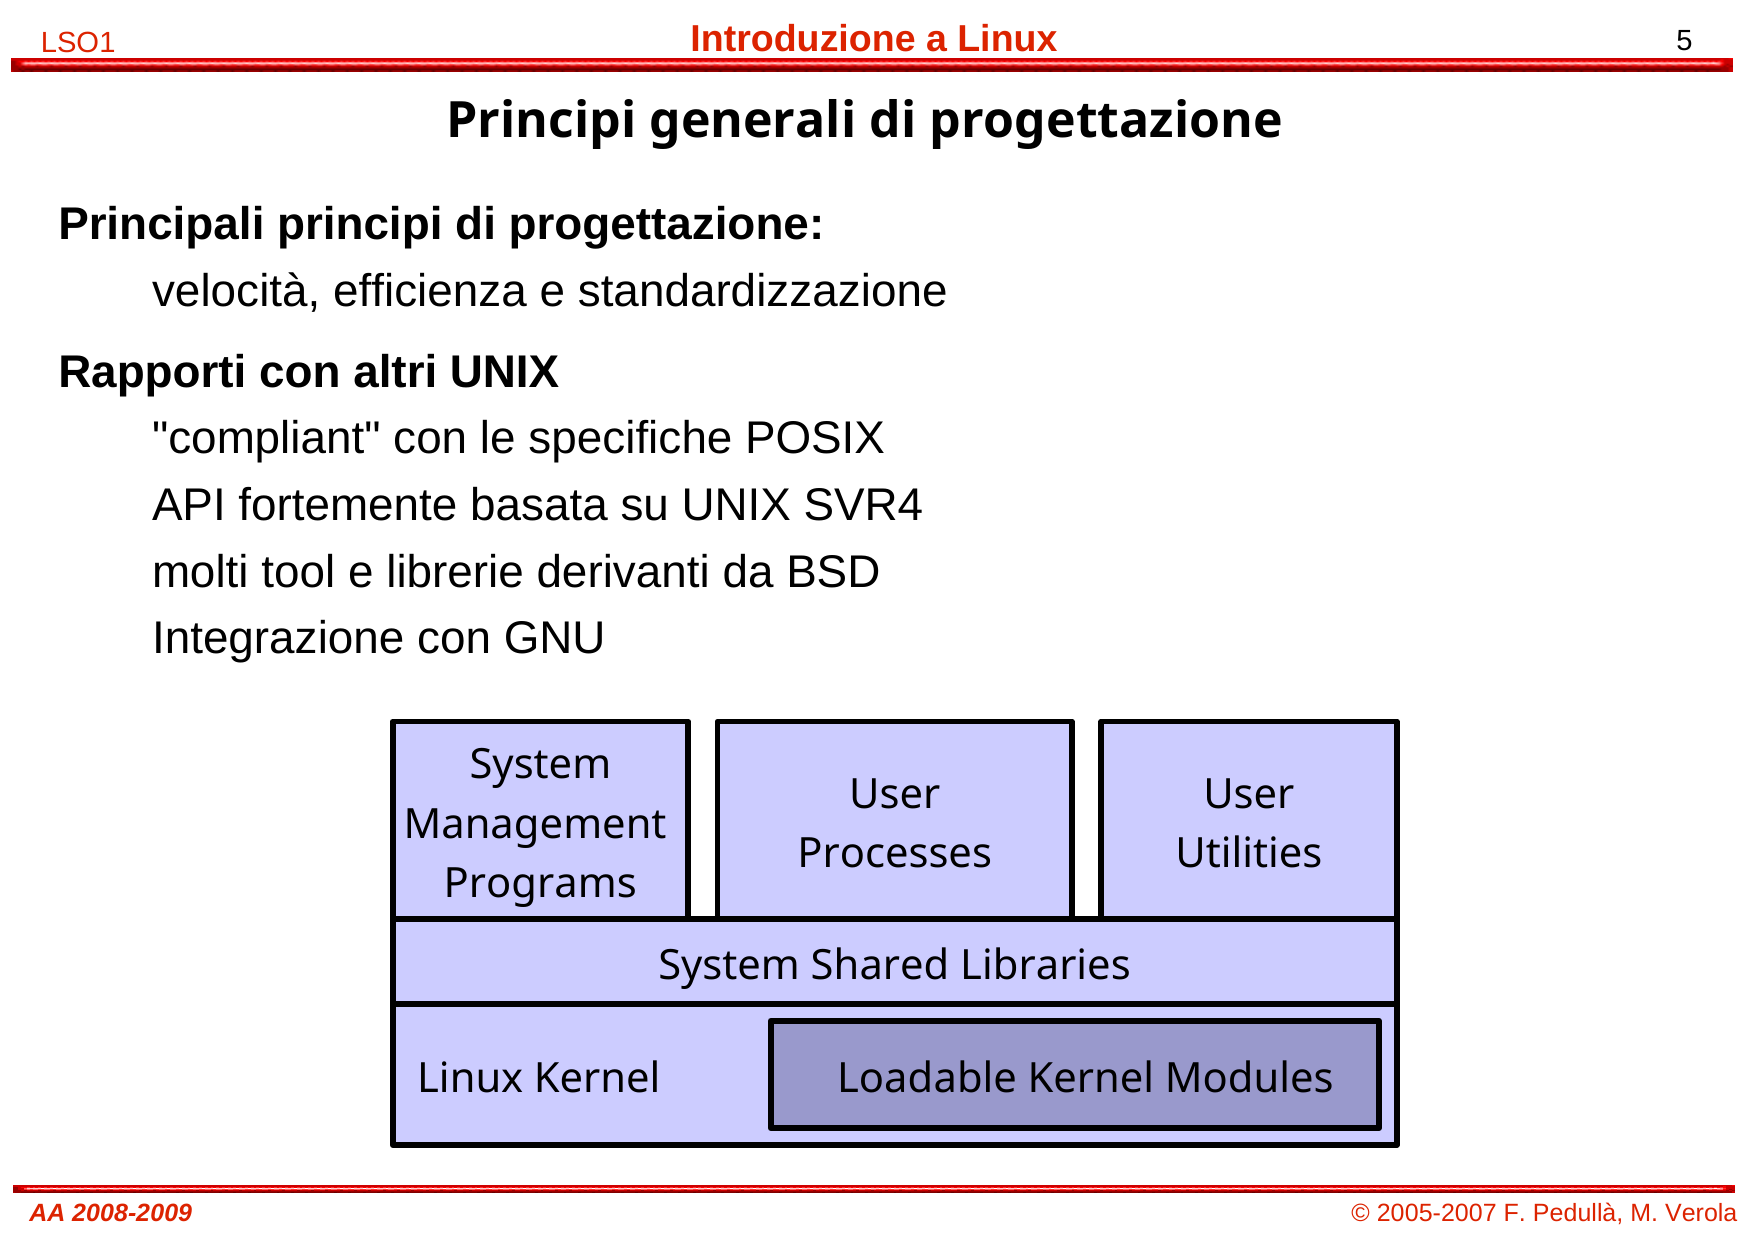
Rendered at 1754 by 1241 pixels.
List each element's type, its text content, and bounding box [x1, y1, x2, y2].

text_box System Shared Libraries [392, 919, 1397, 1004]
text_box User Processes [717, 721, 1072, 920]
title Principi generali di progettazione [28, 72, 1702, 168]
text_box Linux Kernel [392, 1004, 1397, 1146]
text_box Loadable Kernel Modules [770, 1020, 1379, 1129]
picture [11, 58, 1733, 72]
text_box User Utilities [1101, 721, 1397, 920]
list Principali principi di progettazione: velocità, efficienza e standardizzazione Rapporti con altri UNIX "compliant" con le specifiche POSIX API fortemente basata su UNIX SVR4 molti tool e librerie derivanti da BSD Integrazione con GNU [58, 194, 1696, 707]
picture [13, 1185, 1735, 1193]
text_box System Management Programs [392, 721, 688, 920]
